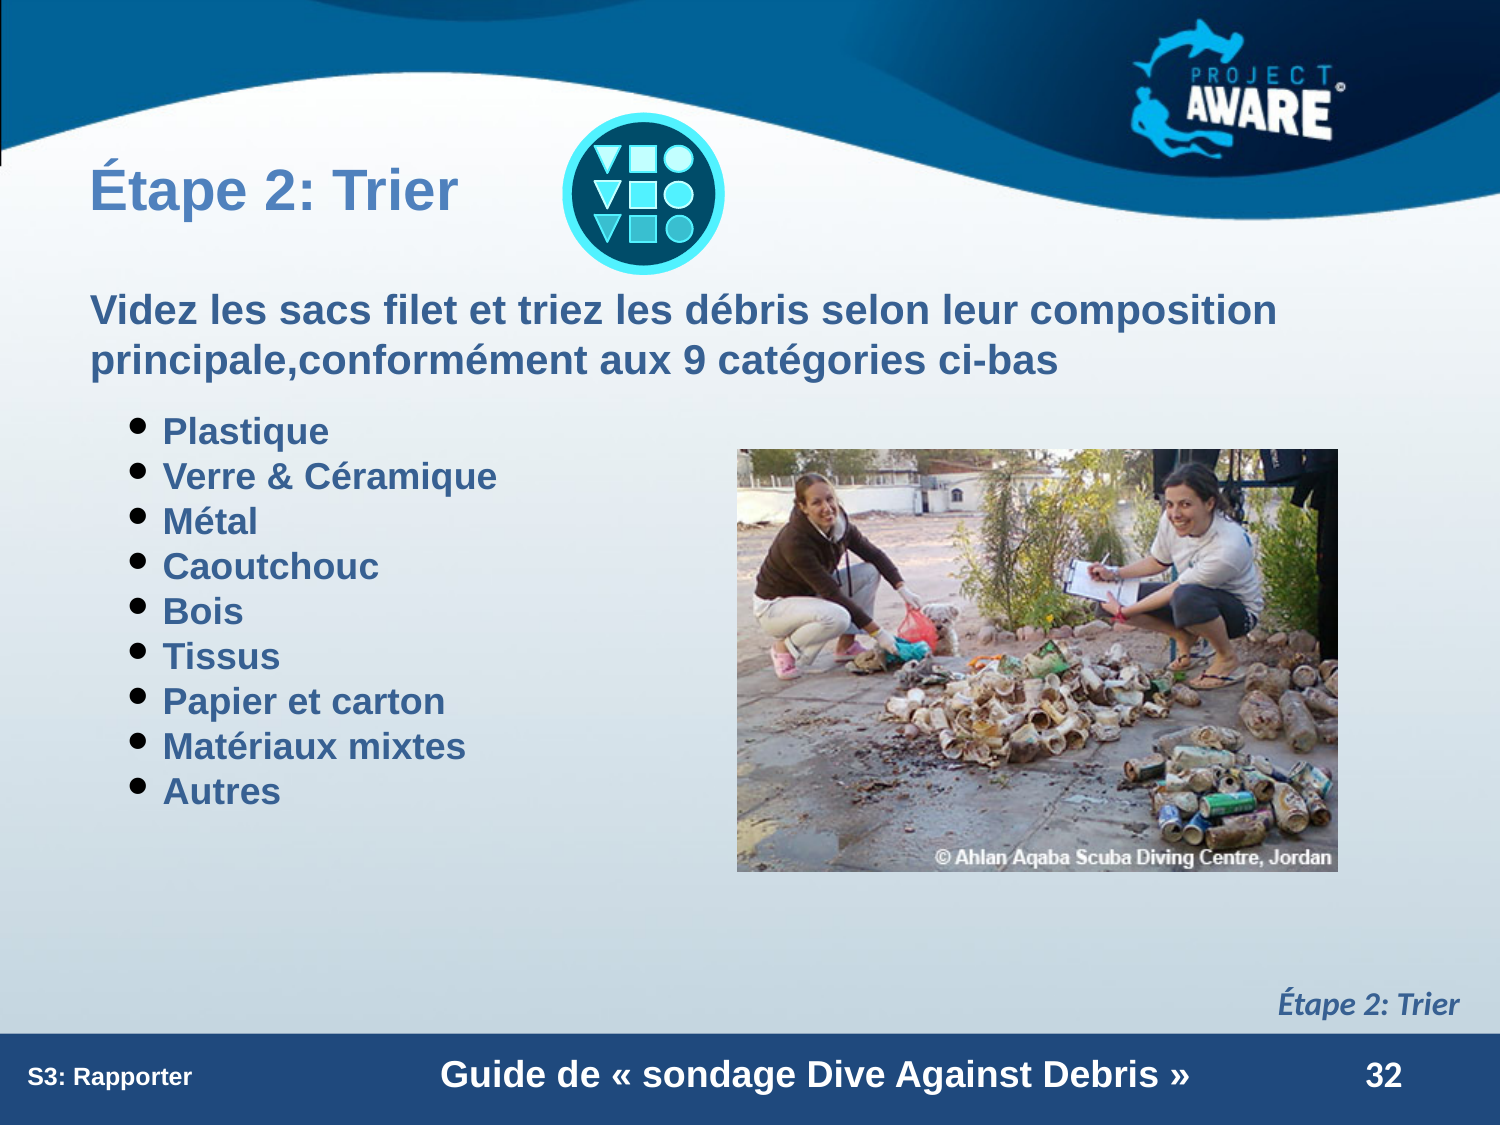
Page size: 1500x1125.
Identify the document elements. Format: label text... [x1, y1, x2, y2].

text_box Étape 2: Trier [999, 975, 1475, 1025]
text_box Étape 2: Trier [725, 145, 1100, 237]
text_box Guide de « sondage Dive Against Debris » [425, 1042, 1276, 1103]
text_box Étape 2: Trier [75, 145, 562, 237]
picture [0, 0, 1500, 1037]
text_box Videz les sacs filet et triez les débris selon leur composition principale,conformément aux 9 catégories ci-bas [74, 275, 1413, 388]
text_box <numéro> [1350, 1042, 1475, 1103]
text_box S3: Rapporter [12, 1052, 425, 1103]
text_box Plastique Verre & Céramique Métal Caoutchouc Bois Tissus Papier et carton Matériaux mixtes Autres [112, 399, 850, 827]
